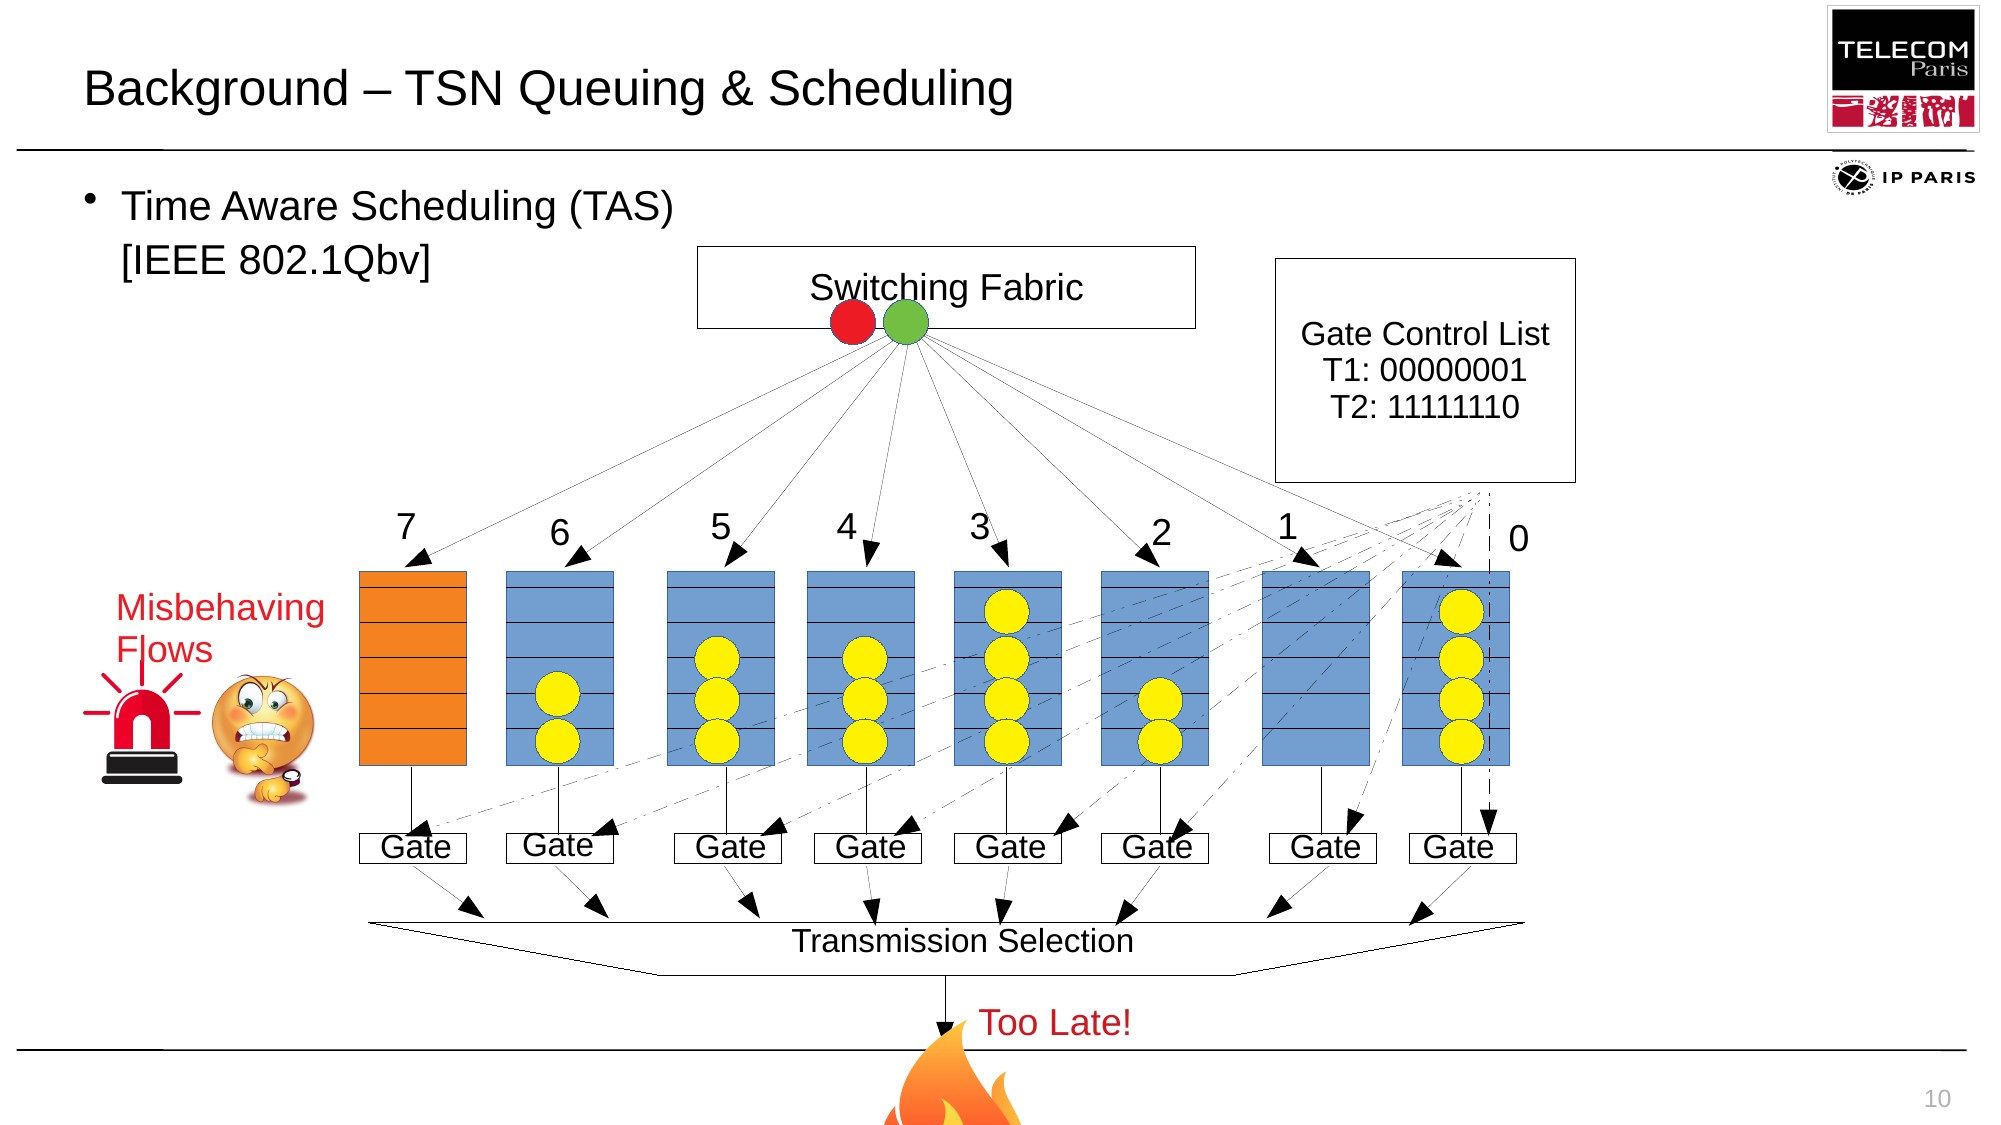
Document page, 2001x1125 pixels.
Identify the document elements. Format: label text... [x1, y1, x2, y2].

text_box 1 [1262, 493, 1319, 561]
text_box Gate [360, 816, 472, 878]
title Background – TSN Queuing & Scheduling [83, 13, 1933, 153]
text_box [1402, 588, 1510, 766]
text_box [1262, 588, 1370, 622]
text_box 7 [381, 493, 437, 561]
text_box Gate Control List T1: 00000001 T2: 11111110 [1275, 258, 1576, 483]
text_box Gate [1402, 816, 1515, 878]
text_box Too Late! [963, 993, 1151, 1051]
text_box 4 [821, 493, 878, 561]
text_box 5 [695, 493, 752, 561]
text_box Gate [1101, 816, 1214, 878]
text_box [1262, 729, 1271, 739]
text_box Transmission Selection [758, 910, 1168, 972]
text_box [1101, 571, 1209, 587]
text_box [1262, 658, 1370, 693]
text_box [667, 571, 775, 587]
text_box 2 [1136, 499, 1193, 567]
text_box [1262, 571, 1370, 587]
text_box [506, 571, 614, 587]
text_box [667, 588, 775, 622]
picture [1810, 0, 2000, 207]
text_box Gate [954, 816, 1067, 878]
text_box Gate [1269, 816, 1382, 878]
text_box [1101, 658, 1209, 766]
text_box [1262, 729, 1370, 766]
picture [870, 1019, 1029, 1125]
text_box [1262, 694, 1370, 728]
text_box [1402, 571, 1510, 587]
text_box [1101, 588, 1209, 622]
text_box MisbehavingFlows [101, 579, 348, 678]
text_box [883, 299, 929, 345]
text_box Switching Fabric [697, 246, 1196, 329]
text_box [667, 623, 775, 766]
picture [207, 678, 316, 811]
text_box [506, 658, 614, 766]
text_box [954, 571, 1062, 587]
text_box [807, 588, 915, 622]
text_box [954, 588, 1062, 766]
text_box [506, 588, 614, 622]
text_box 0 [1493, 504, 1550, 573]
text_box Gate [674, 816, 787, 878]
text_box Gate [814, 816, 927, 878]
text_box [807, 623, 915, 766]
text_box [1262, 623, 1370, 657]
slide_number <number> [1485, 1067, 1967, 1125]
list Time Aware Scheduling (TAS) [IEEE 802.1Qbv] [83, 174, 1933, 1049]
text_box [830, 299, 876, 345]
text_box 6 [534, 499, 591, 567]
text_box [506, 623, 614, 657]
text_box [807, 571, 915, 587]
text_box Gate [502, 814, 614, 876]
picture [83, 659, 201, 785]
text_box [1101, 623, 1209, 657]
text_box [368, 922, 1525, 976]
text_box 3 [954, 493, 1011, 561]
text_box [359, 571, 467, 766]
